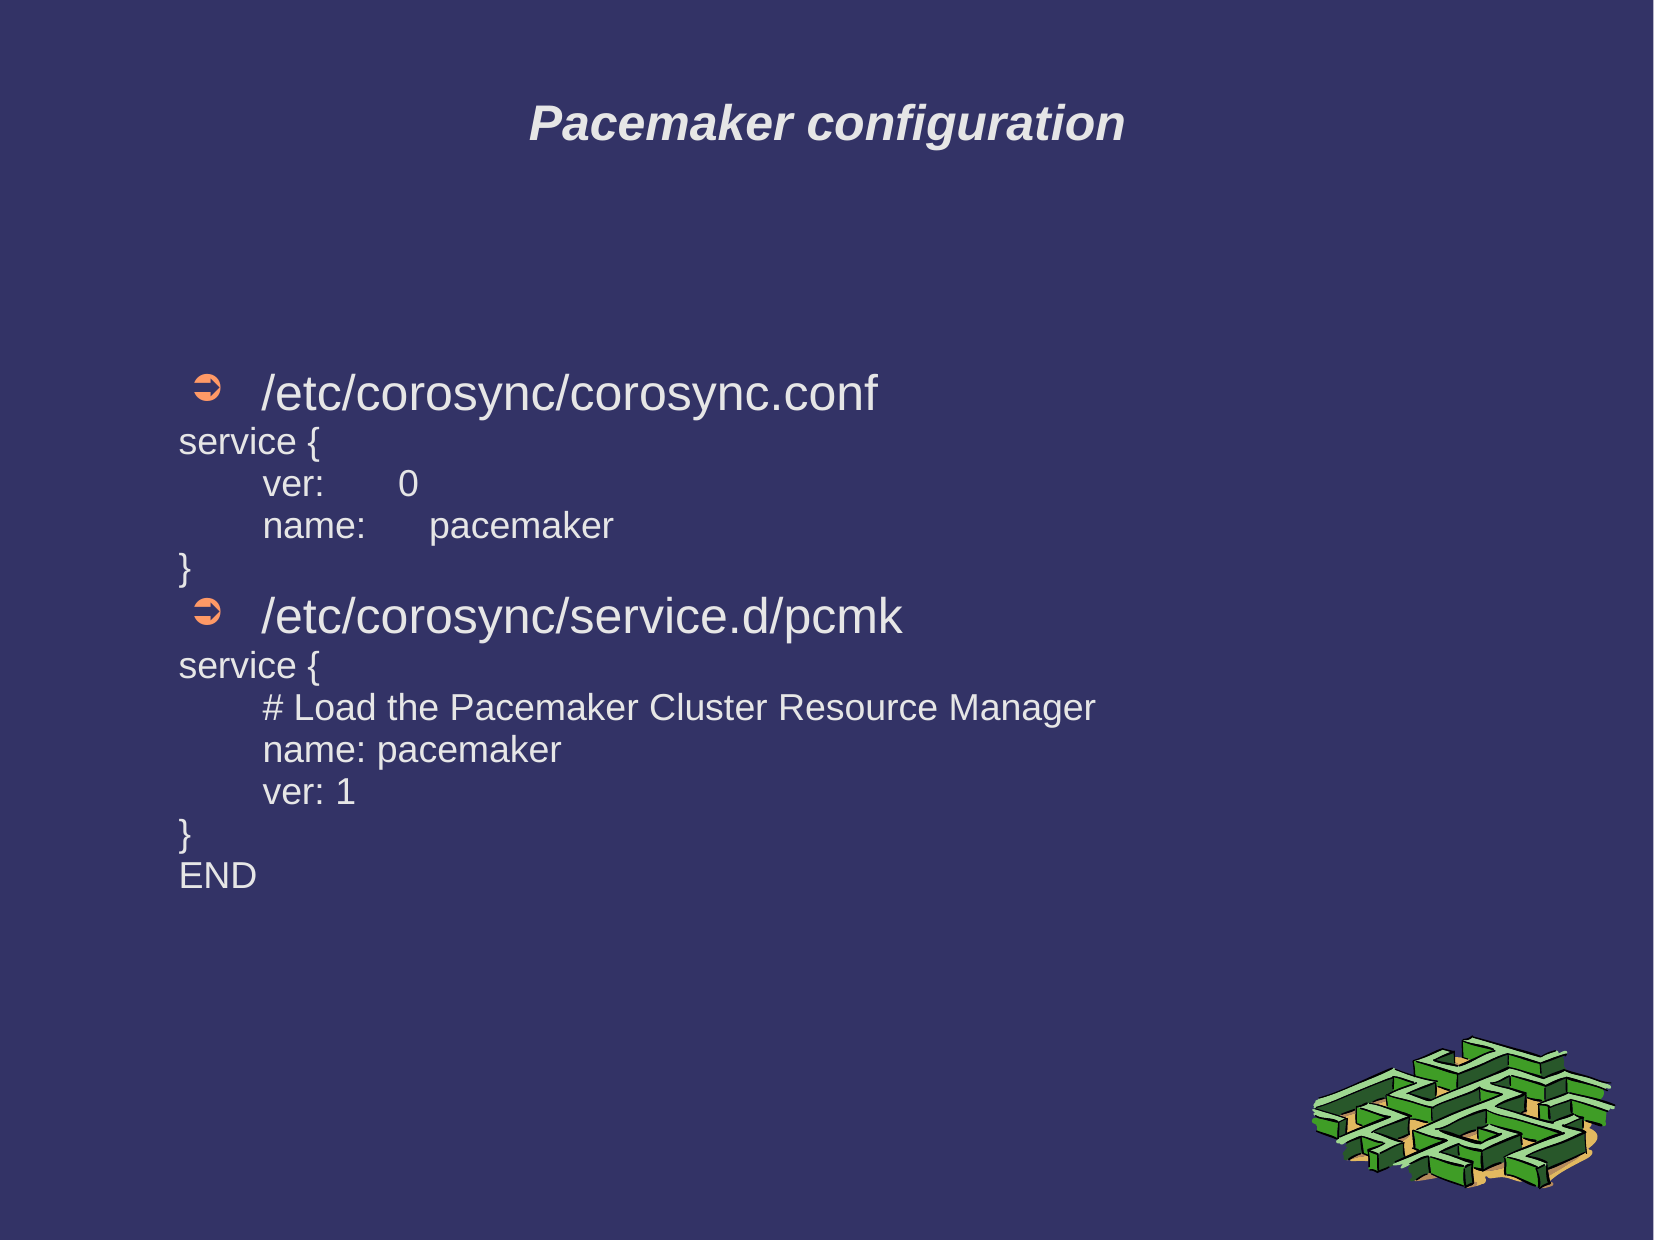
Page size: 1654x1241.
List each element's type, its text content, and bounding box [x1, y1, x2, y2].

list /etc/corosync/corosync.conf service { ver: 0 name: pacemaker } /etc/corosync/service.d/pcmk service { # Load the Pacemaker Cluster Resource Manager name: pacemaker ver: 1 } END [178, 364, 1570, 1085]
title Pacemaker configuration [121, 19, 1534, 227]
